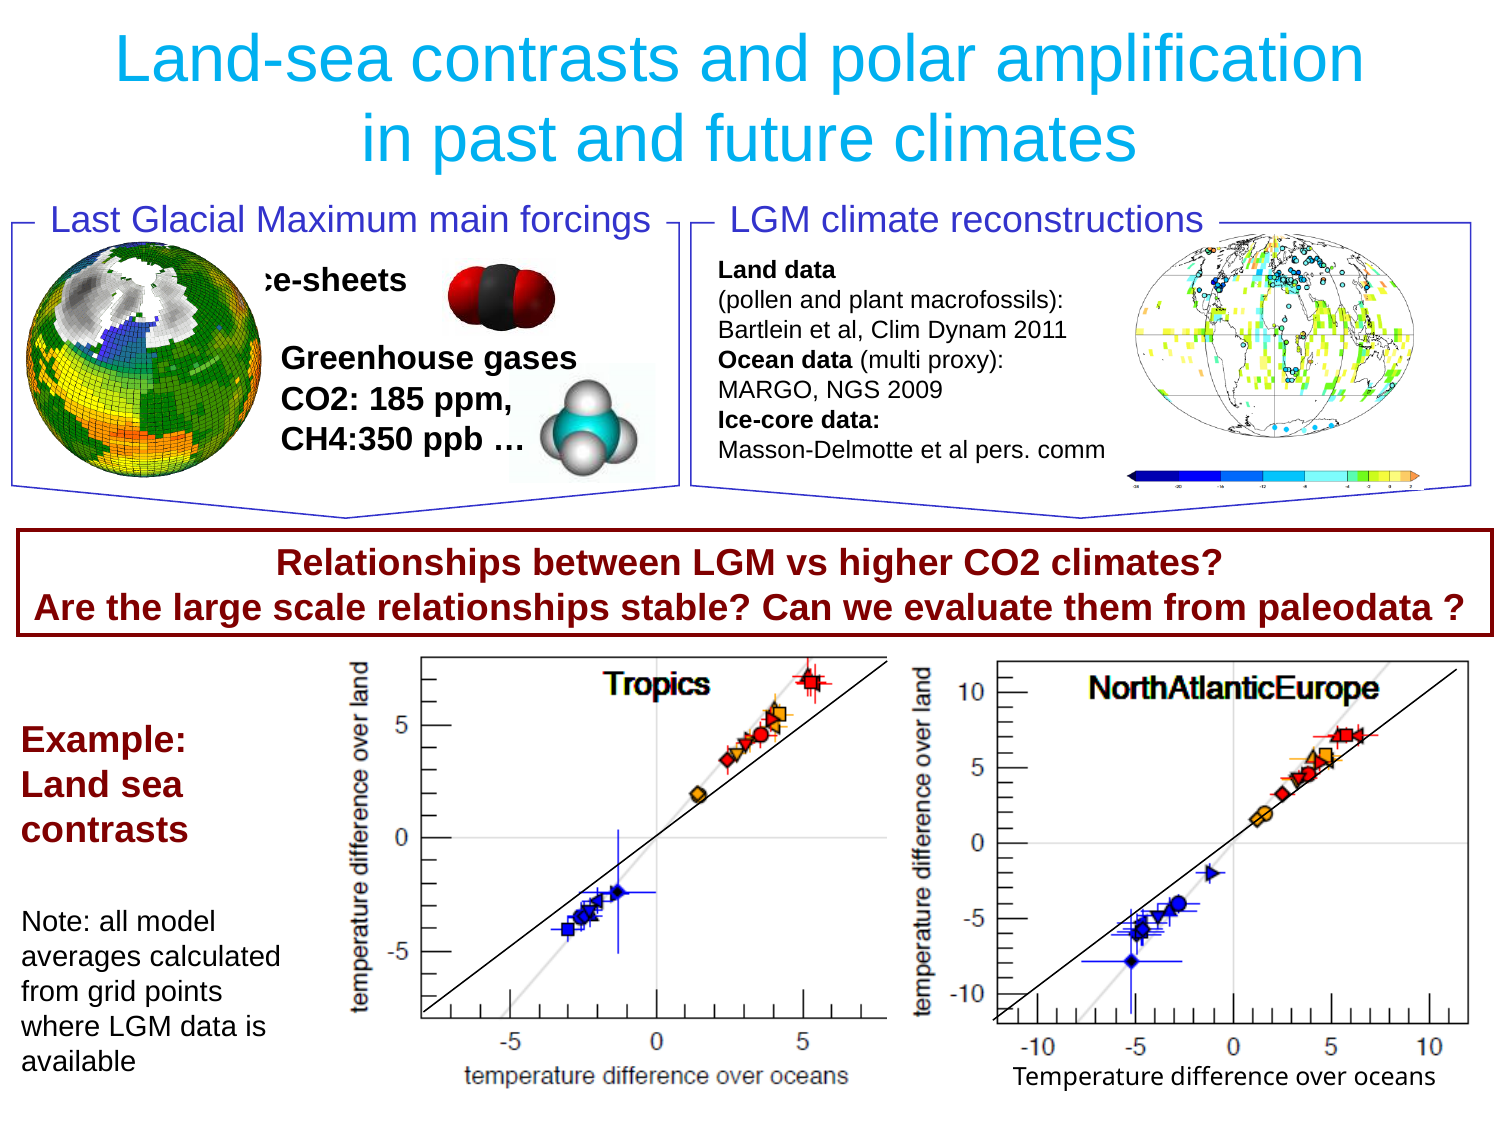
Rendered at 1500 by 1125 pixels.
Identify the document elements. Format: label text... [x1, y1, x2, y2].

text_box Greenhouse gases CO2: 185 ppm, CH4:350 ppb … [266, 329, 593, 465]
text_box Ice-sheets [266, 250, 423, 306]
picture [442, 258, 560, 336]
picture [509, 352, 656, 483]
picture [17, 234, 266, 481]
text_box LGM climate reconstructions [714, 187, 1219, 248]
text_box Land data (pollen and plant macrofossils): Bartlein et al, Clim Dynam 2011 Ocean data (multi proxy): MARGO, NGS 2009 Ice-core data: Masson-Delmotte et al pers. comm [702, 246, 1140, 471]
text_box Last Glacial Maximum main forcings [34, 187, 667, 248]
text_box Note: all model averages calculated from grid points where LGM data is available [5, 894, 320, 1085]
text_box Relationships between LGM vs higher CO2 climates? Are the large scale relationships stable? Can we evaluate them from paleodata ? [19, 530, 1492, 636]
picture [1116, 234, 1424, 490]
picture [320, 639, 1483, 1098]
title Land-sea contrasts and polar amplification in past and future climates [0, 7, 1500, 173]
text_box Temperature difference over oceans [967, 1053, 1483, 1099]
text_box Example: Land sea contrasts [5, 707, 252, 858]
